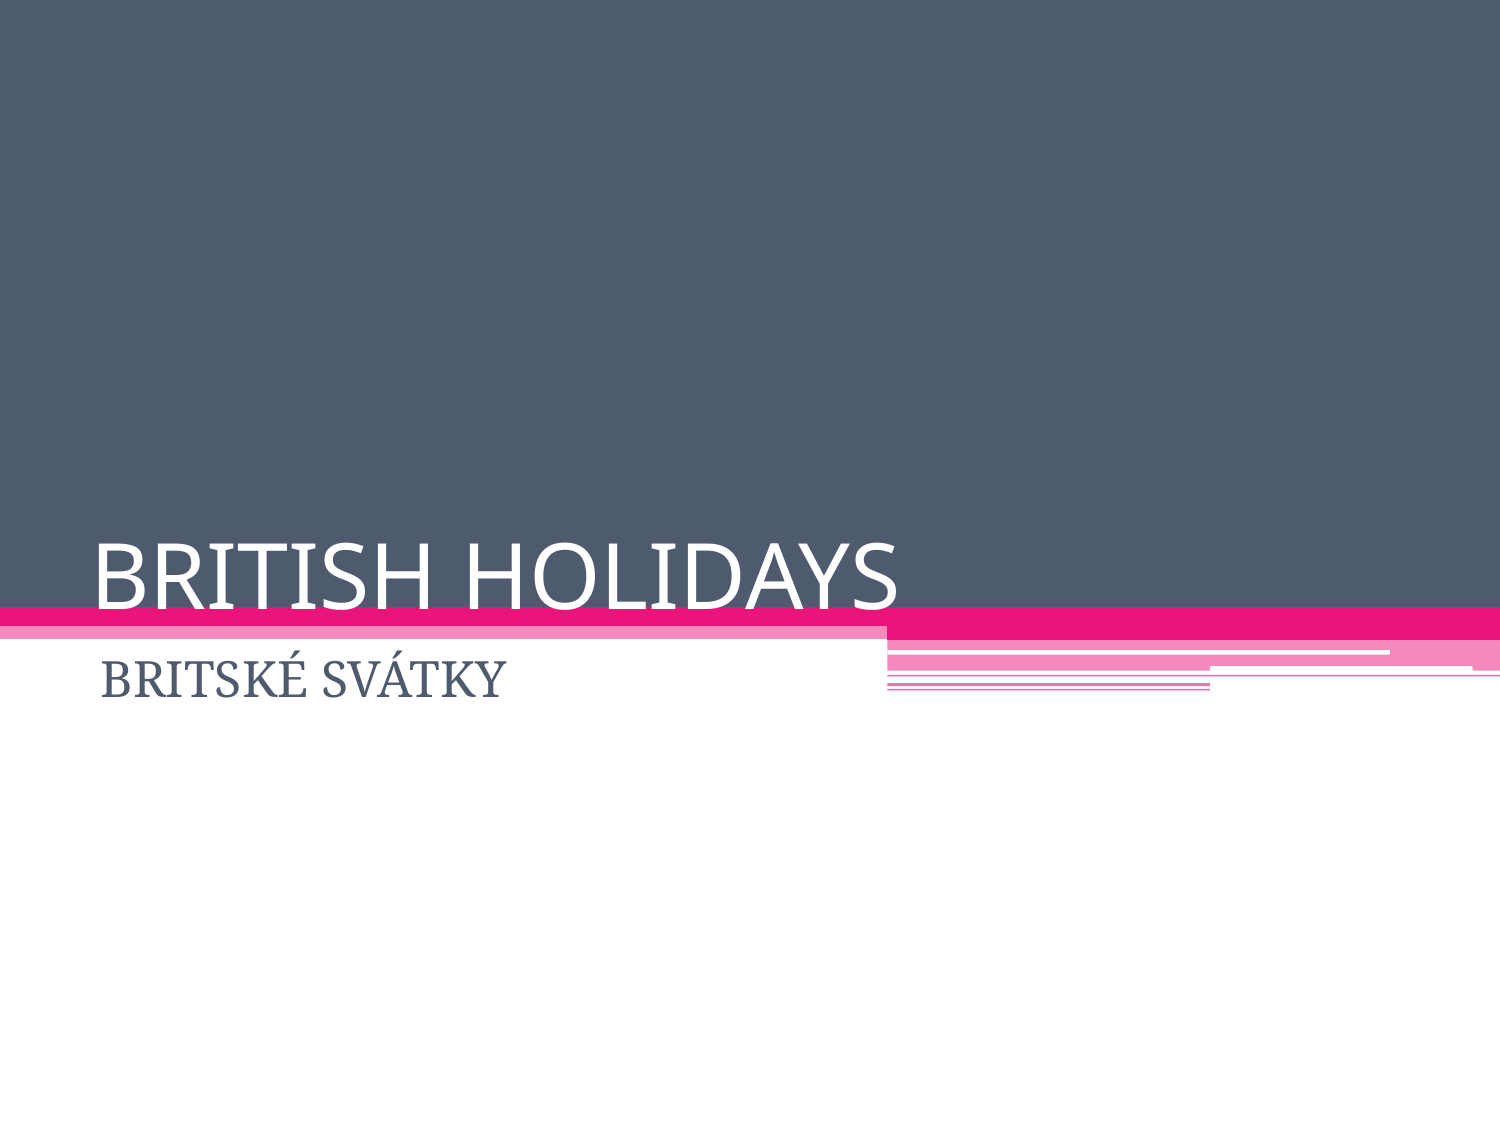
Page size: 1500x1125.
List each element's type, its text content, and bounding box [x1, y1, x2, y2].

title BRITISH HOLIDAYS [75, 394, 1463, 636]
subtitle BRITSKÉ SVÁTKY [75, 639, 888, 928]
